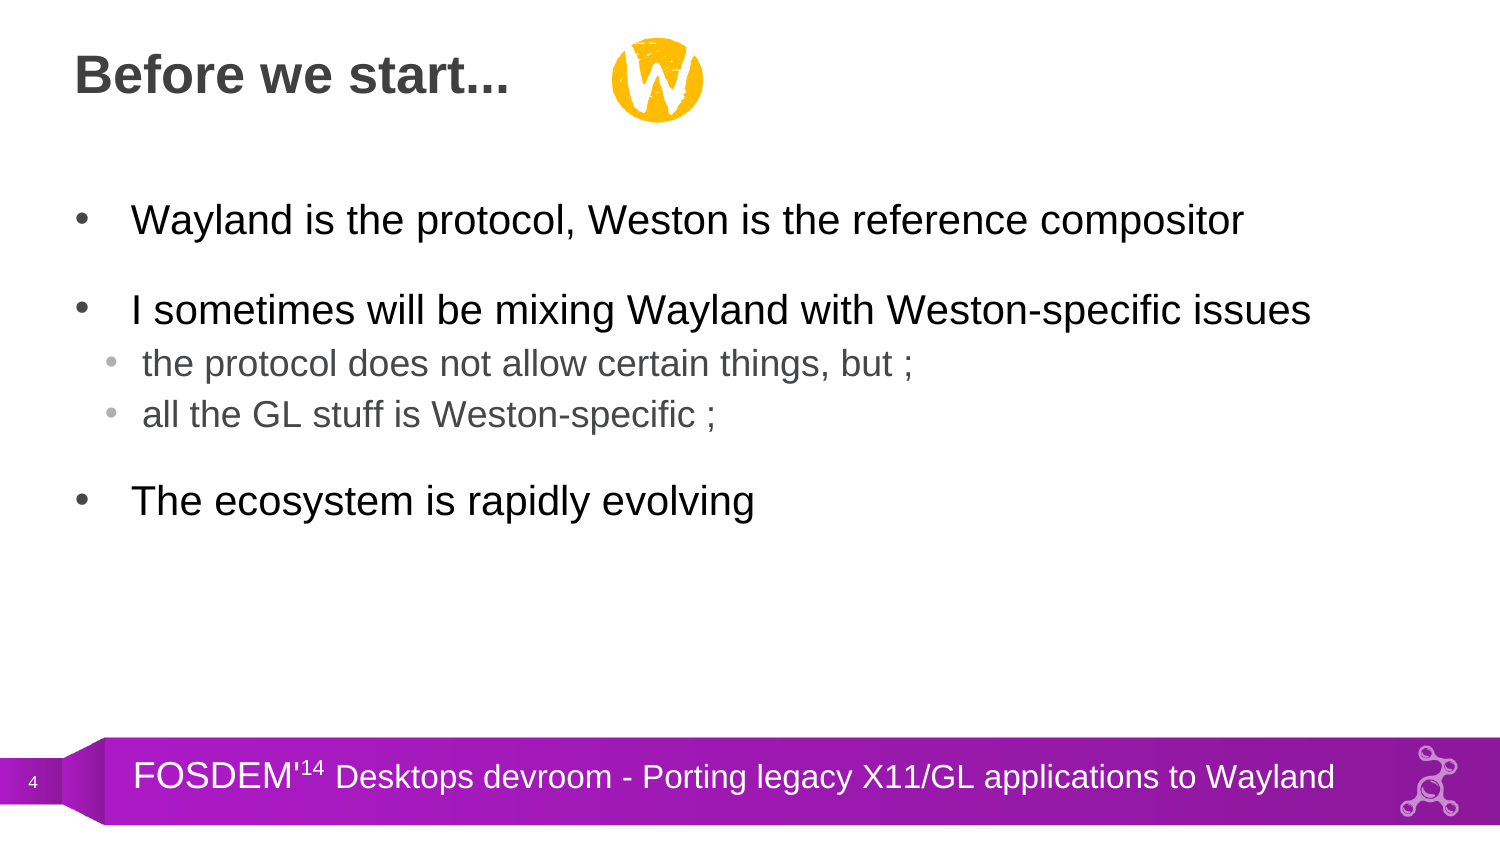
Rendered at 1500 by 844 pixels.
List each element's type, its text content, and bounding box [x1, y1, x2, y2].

list Wayland is the protocol, Weston is the reference compositor I sometimes will be mixing Wayland with Weston-specific issues the protocol does not allow certain things, but ; all the GL stuff is Weston-specific ; The ecosystem is rapidly evolving [74, 193, 1425, 683]
picture [0, 0, 1500, 844]
title Before we start... [74, 50, 1425, 160]
